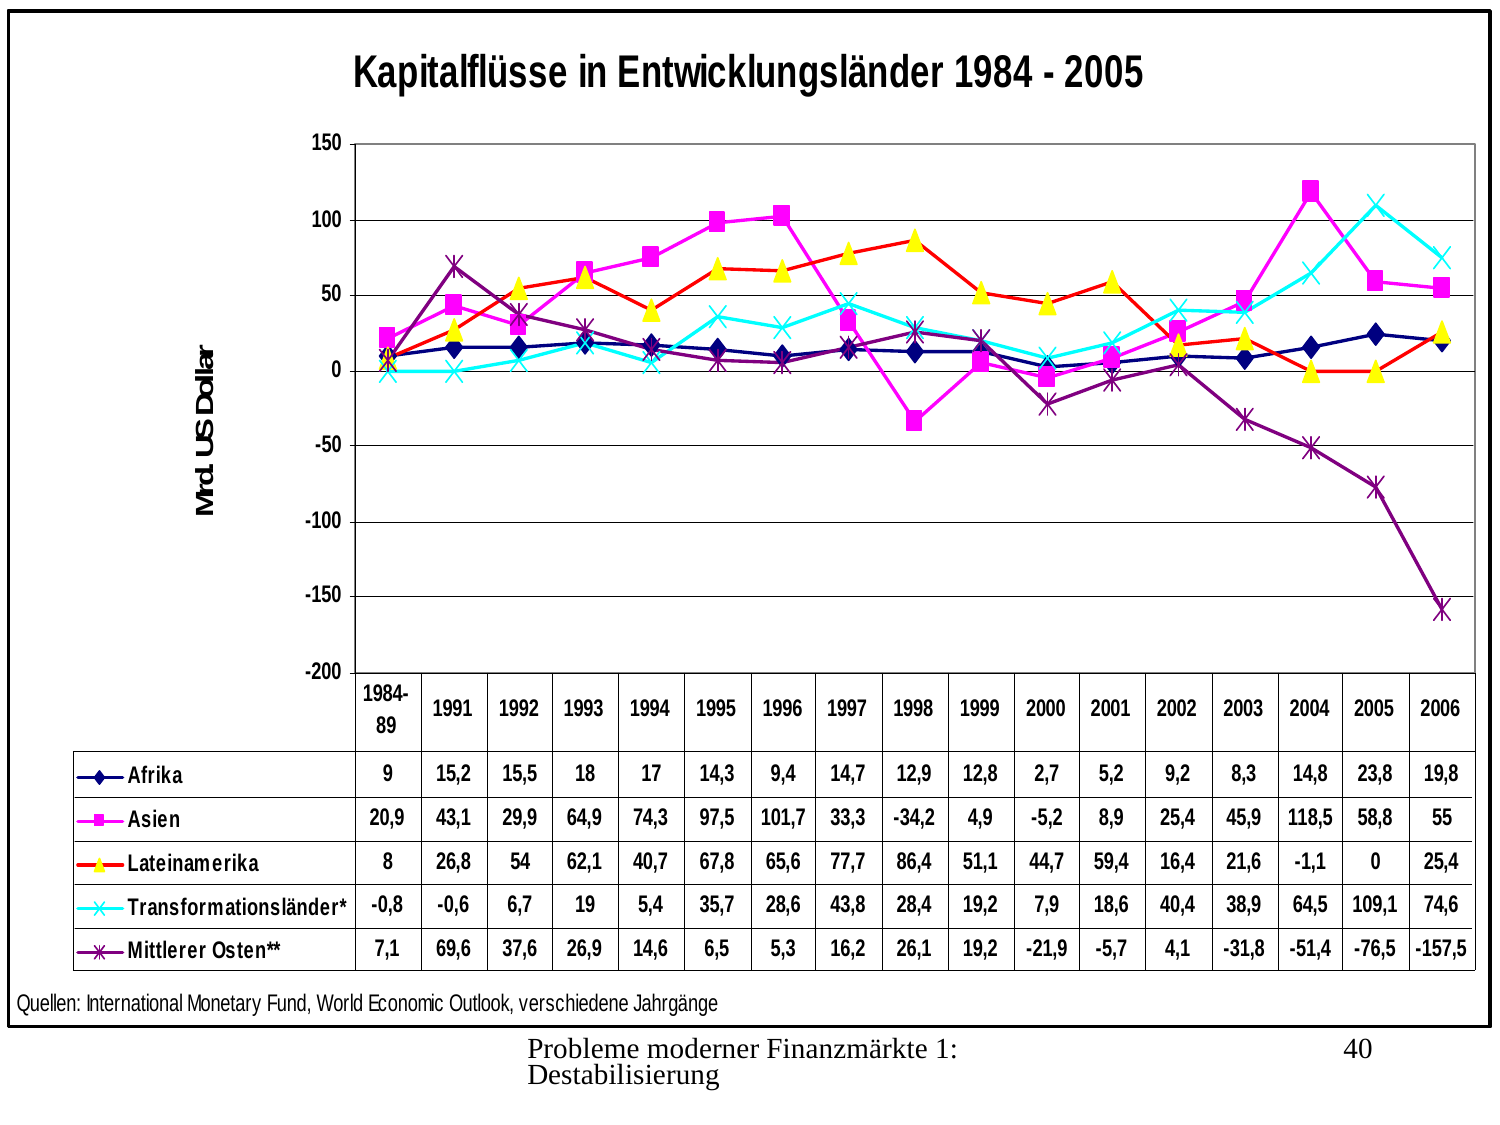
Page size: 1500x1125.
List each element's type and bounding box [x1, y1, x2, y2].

chart [0, 0, 1500, 1038]
